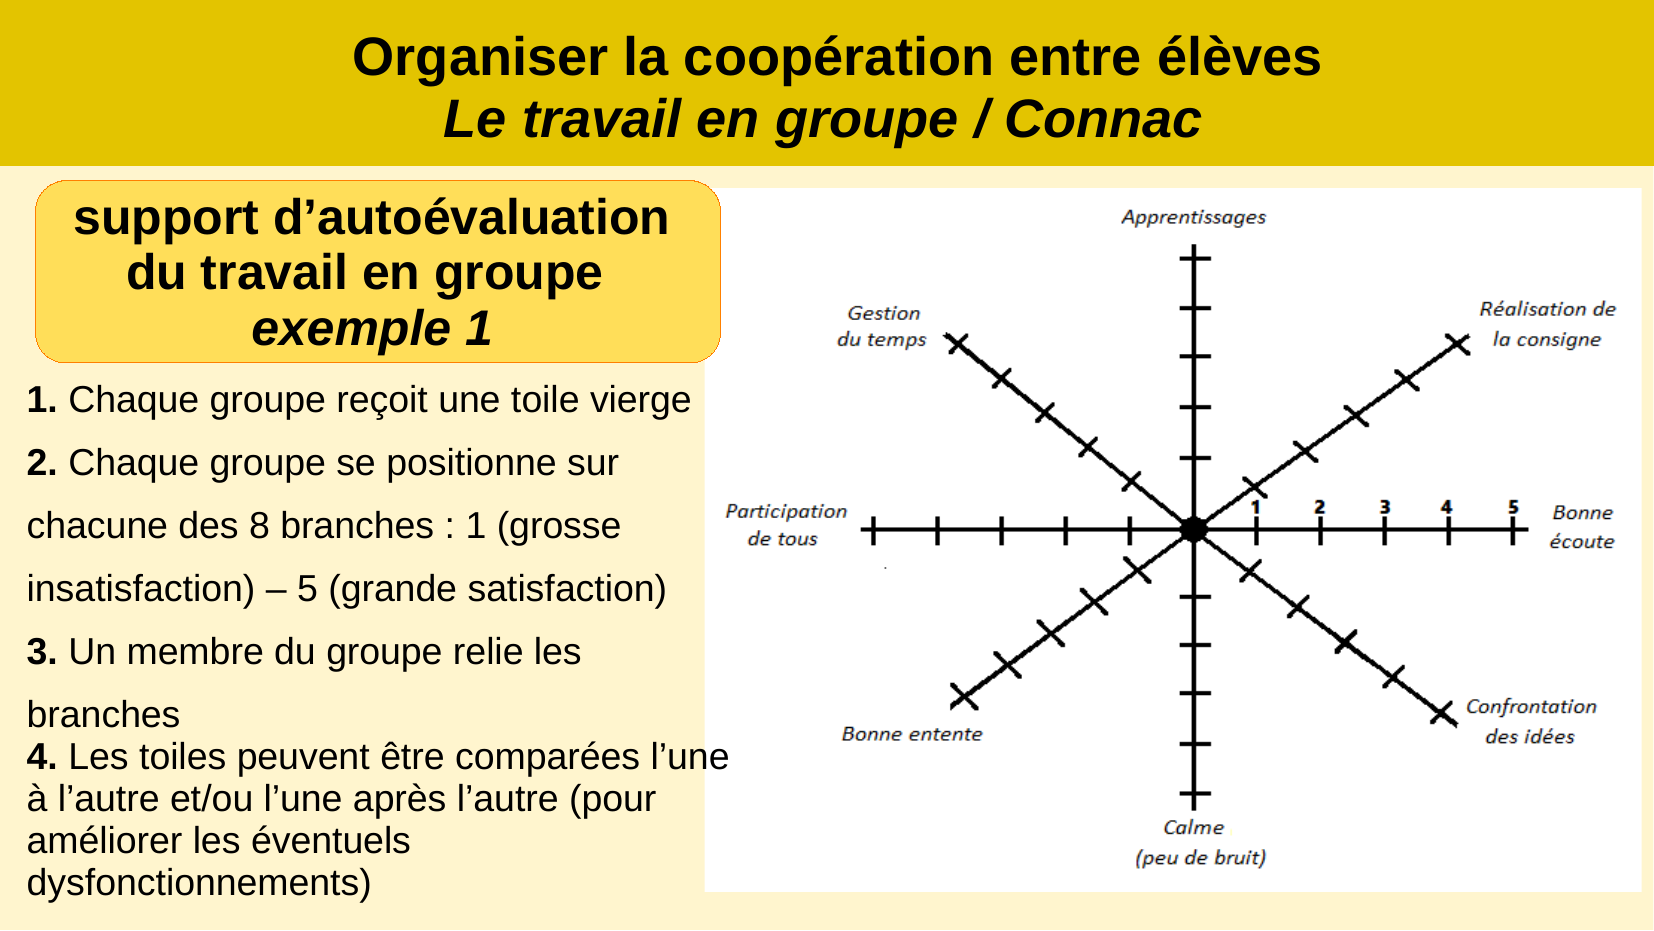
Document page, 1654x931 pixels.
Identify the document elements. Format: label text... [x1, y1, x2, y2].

text_box [709, 187, 721, 350]
text_box [0, 0, 1654, 166]
text_box Organiser la coopération entre élèves Le travail en groupe / Connac [129, 11, 1489, 189]
text_box support d’autoévaluation du travail en groupe exemple 1 [35, 181, 709, 350]
text_box 1. Chaque groupe reçoit une toile vierge 2. Chaque groupe se positionne sur chacune des 8 branches : 1 (grosse insatisfaction) – 5 (grande satisfaction) 3. Un membre du groupe relie les branches 4. Les toiles peuvent être comparées l’une à l’autre et/ou l’une après l’autre (pour améliorer les éventuels dysfonctionnements) [11, 350, 756, 925]
picture [712, 188, 1642, 892]
